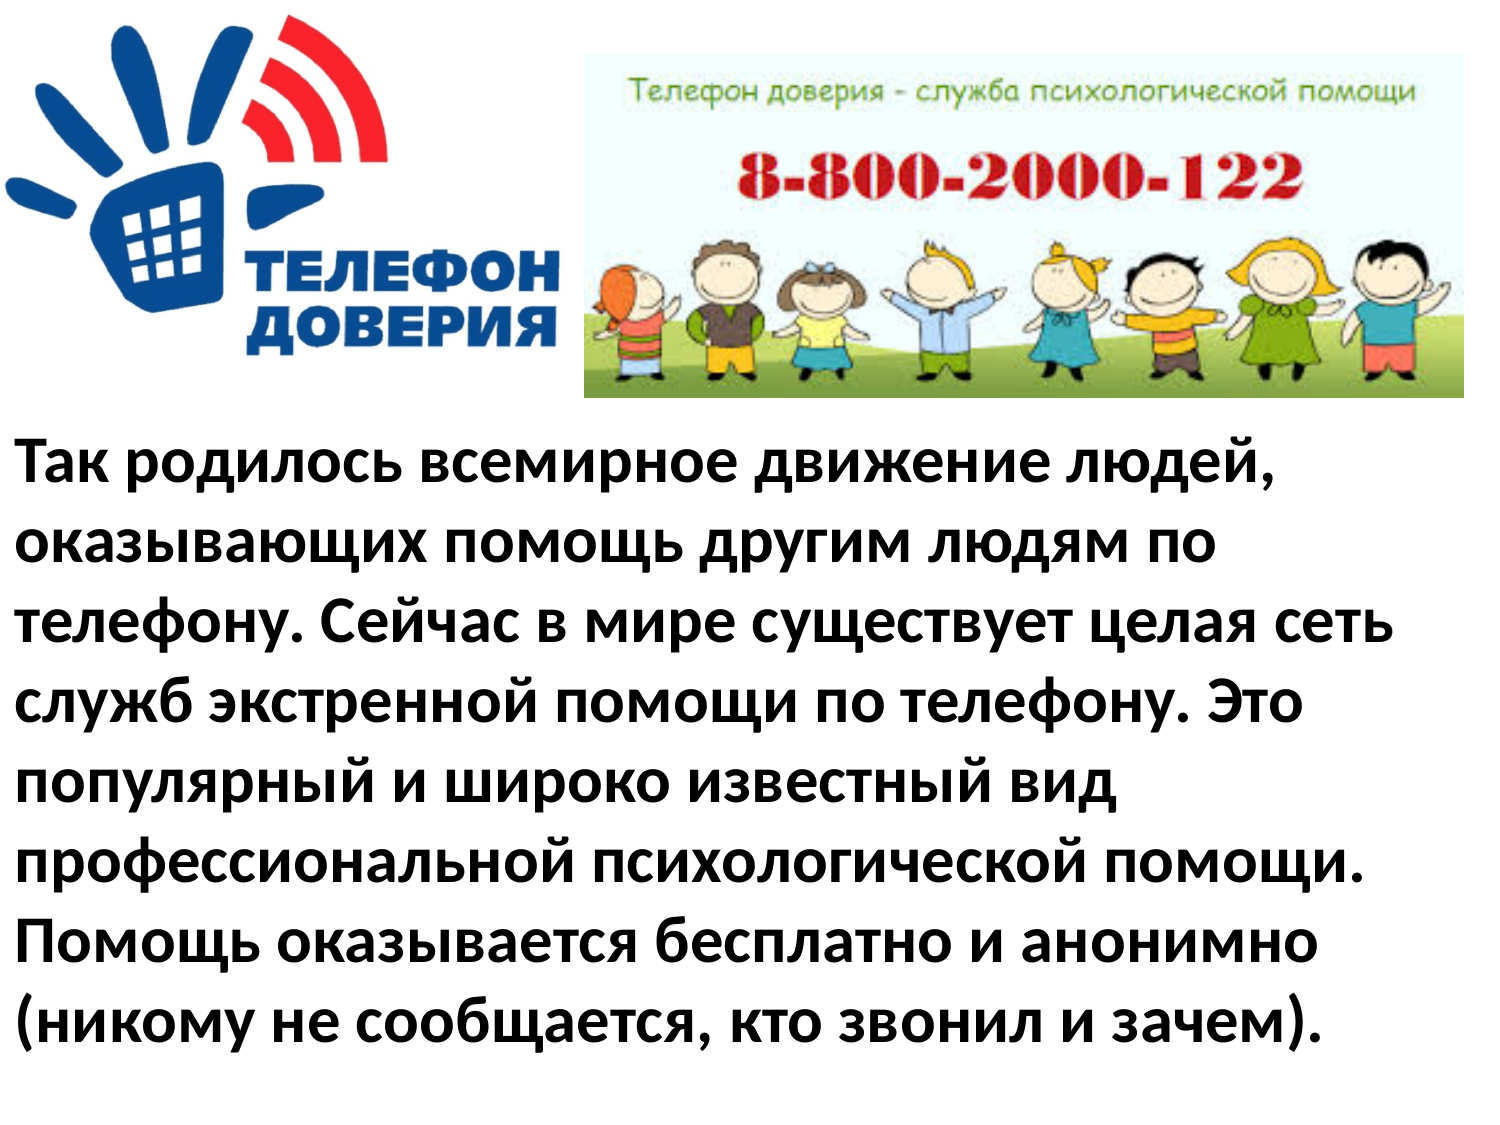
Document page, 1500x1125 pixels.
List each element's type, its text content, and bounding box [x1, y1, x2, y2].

text_box Так родилось всемирное движение людей, оказывающих помощь другим людям по телефону. Сейчас в мире существует целая сеть служб экстренной помощи по телефону. Это популярный и широко известный вид профессиональной психологической помощи. Помощь оказывается бесплатно и анонимно (никому не сообщается, кто звонил и зачем). [0, 408, 1500, 1064]
picture [0, 0, 1464, 398]
